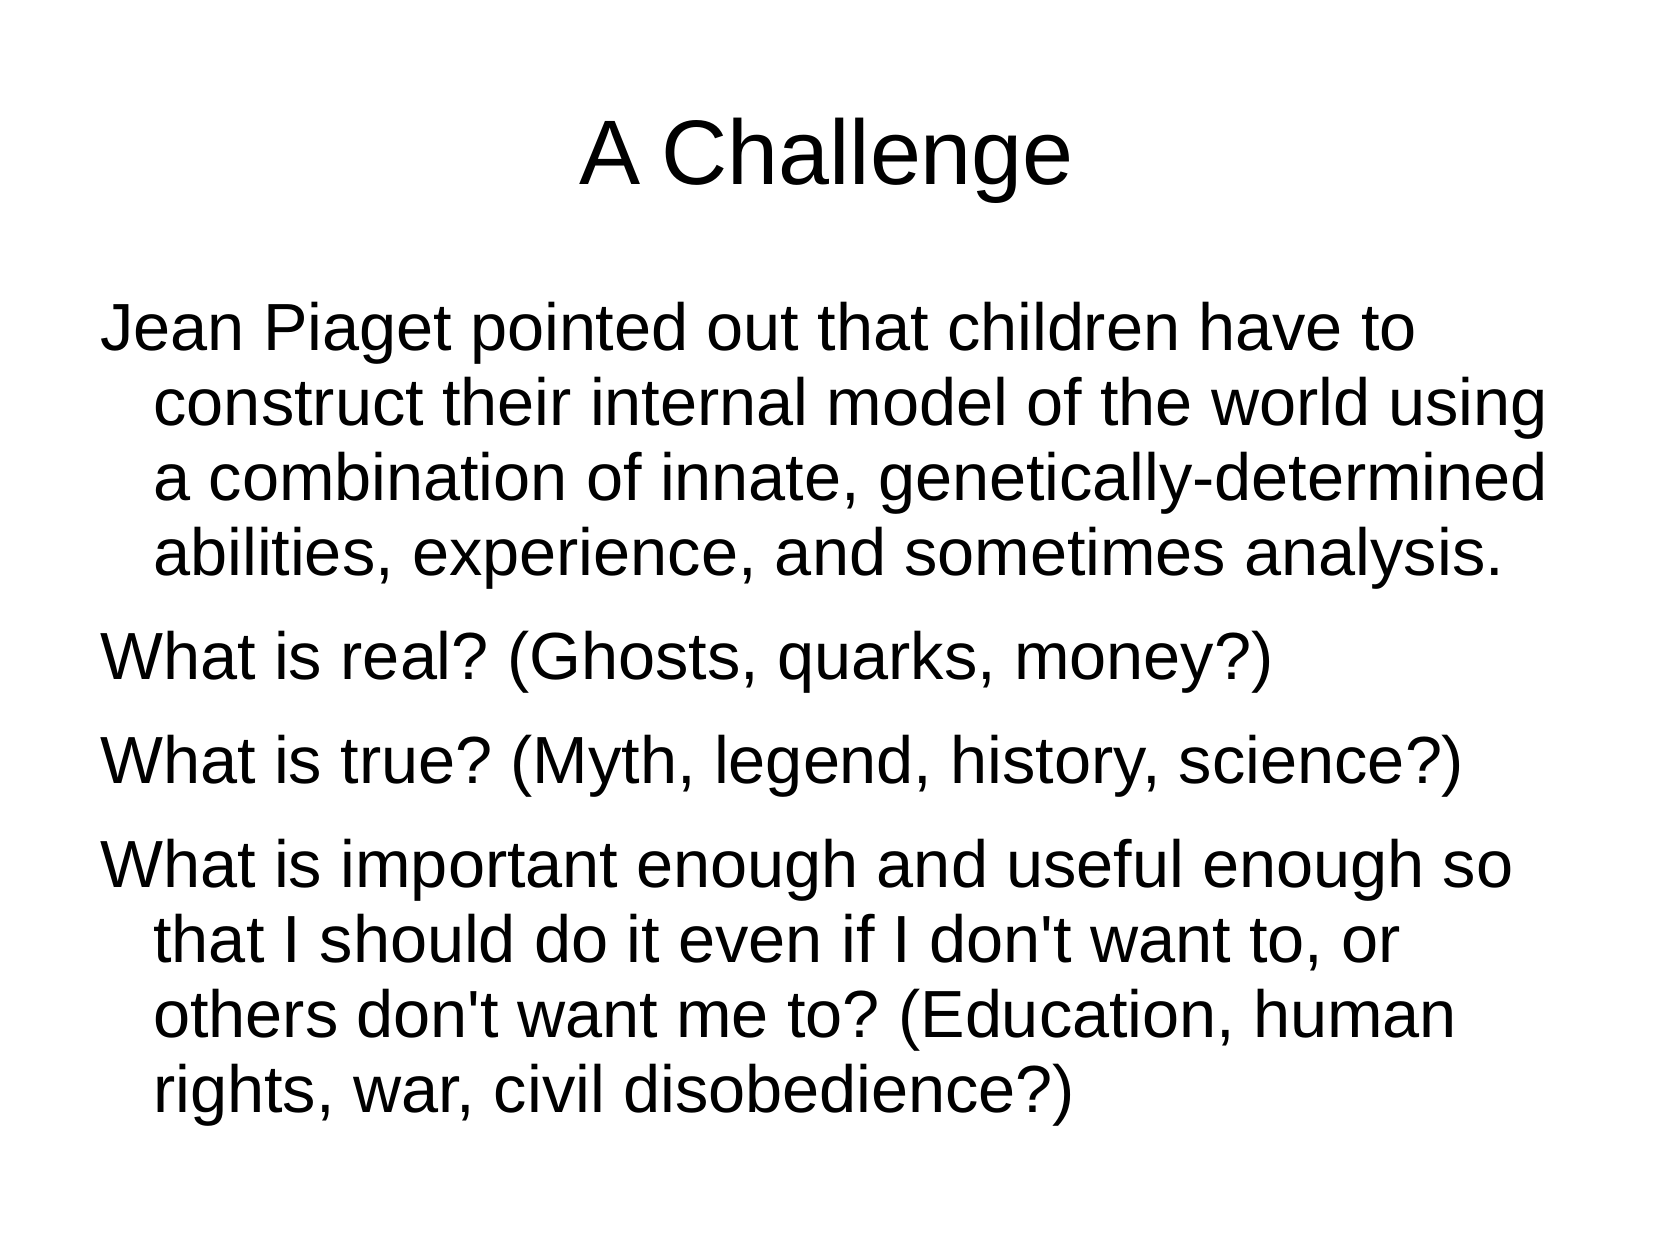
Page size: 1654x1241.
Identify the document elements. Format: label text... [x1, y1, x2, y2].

title A Challenge [82, 49, 1571, 257]
list Jean Piaget pointed out that children have to construct their internal model of the world using a combination of innate, genetically-determined abilities, experience, and sometimes analysis. What is real? (Ghosts, quarks, money?) What is true? (Myth, legend, history, science?) What is important enough and useful enough so that I should do it even if I don't want to, or others don't want me to? (Education, human rights, war, civil disobedience?) [82, 290, 1571, 1127]
